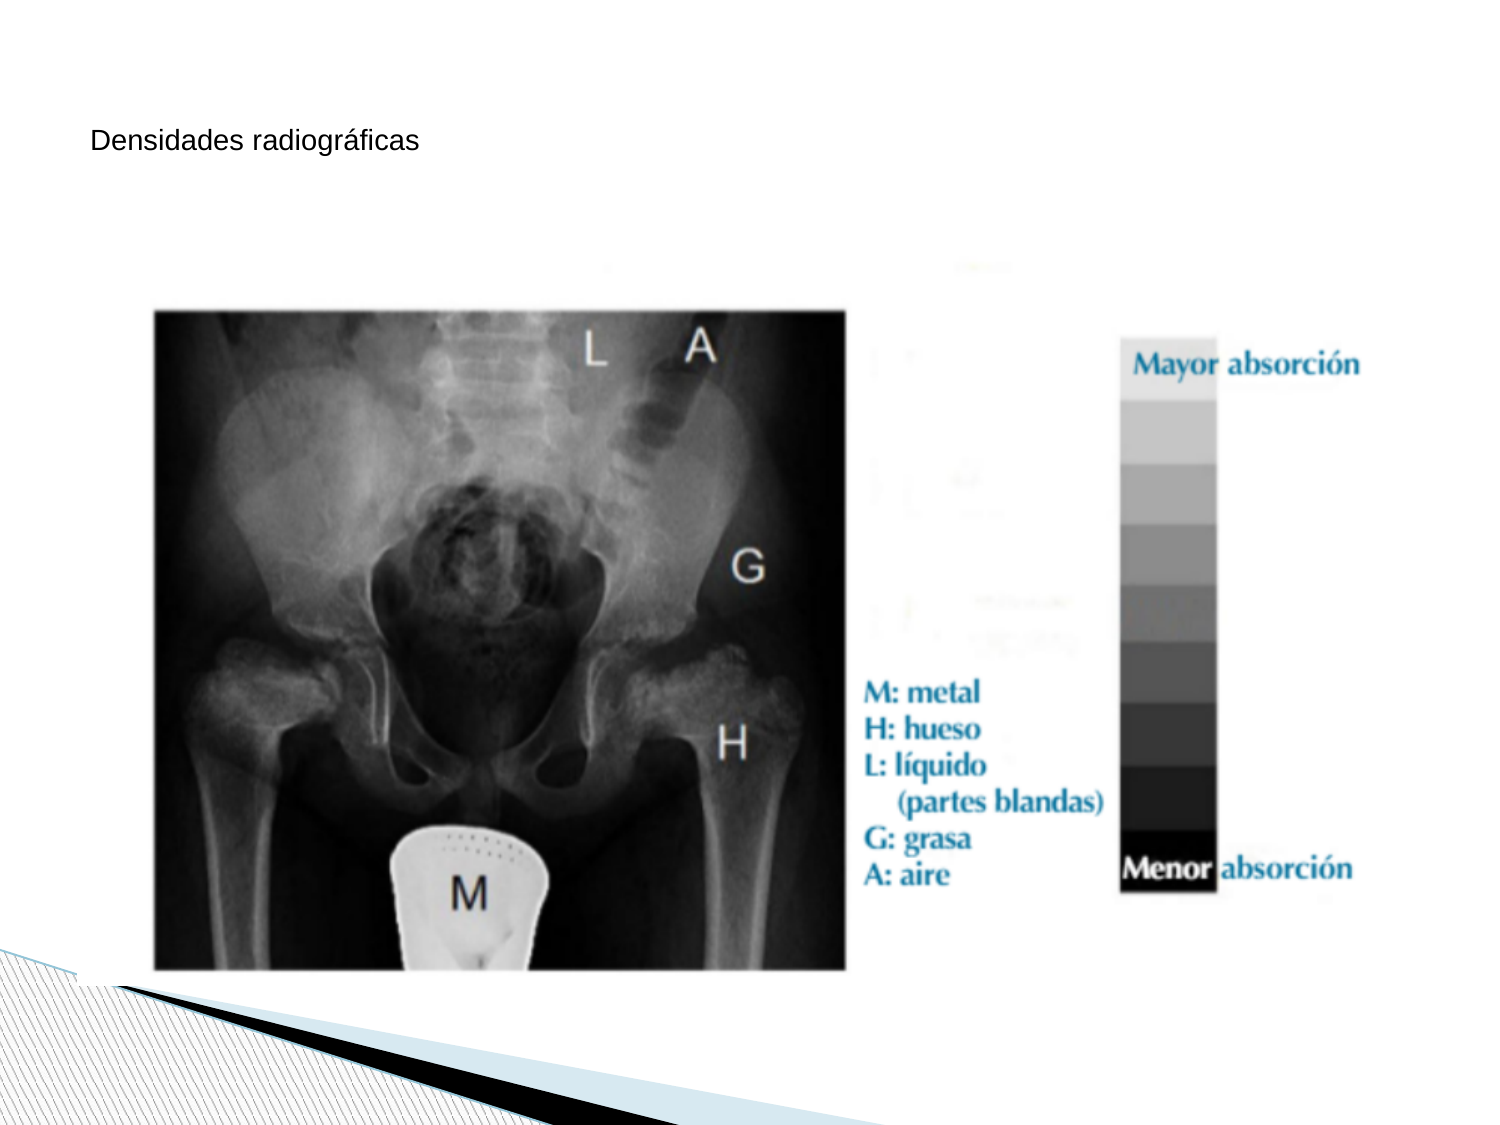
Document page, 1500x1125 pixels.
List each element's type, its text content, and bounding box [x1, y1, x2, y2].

title Densidades radiográficas [75, 45, 1425, 233]
picture [0, 242, 1423, 1125]
